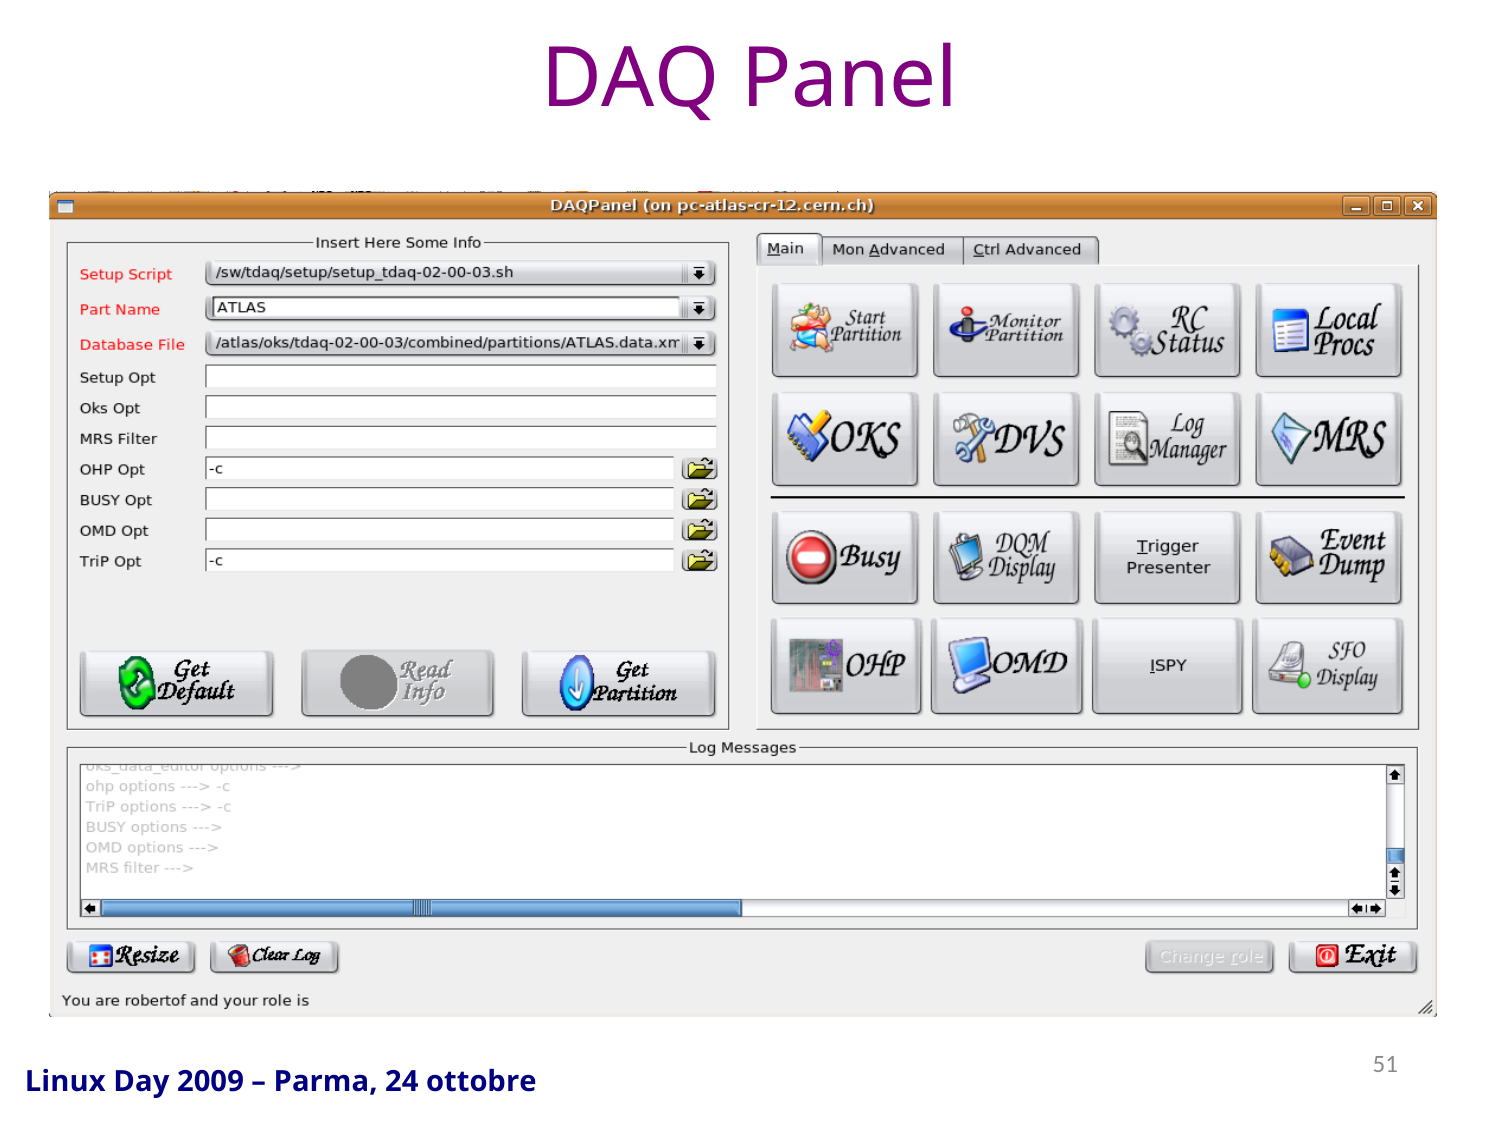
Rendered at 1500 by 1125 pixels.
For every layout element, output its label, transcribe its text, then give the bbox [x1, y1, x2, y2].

text_box DAQ Panel [41, 0, 1459, 132]
picture [49, 191, 1437, 1017]
